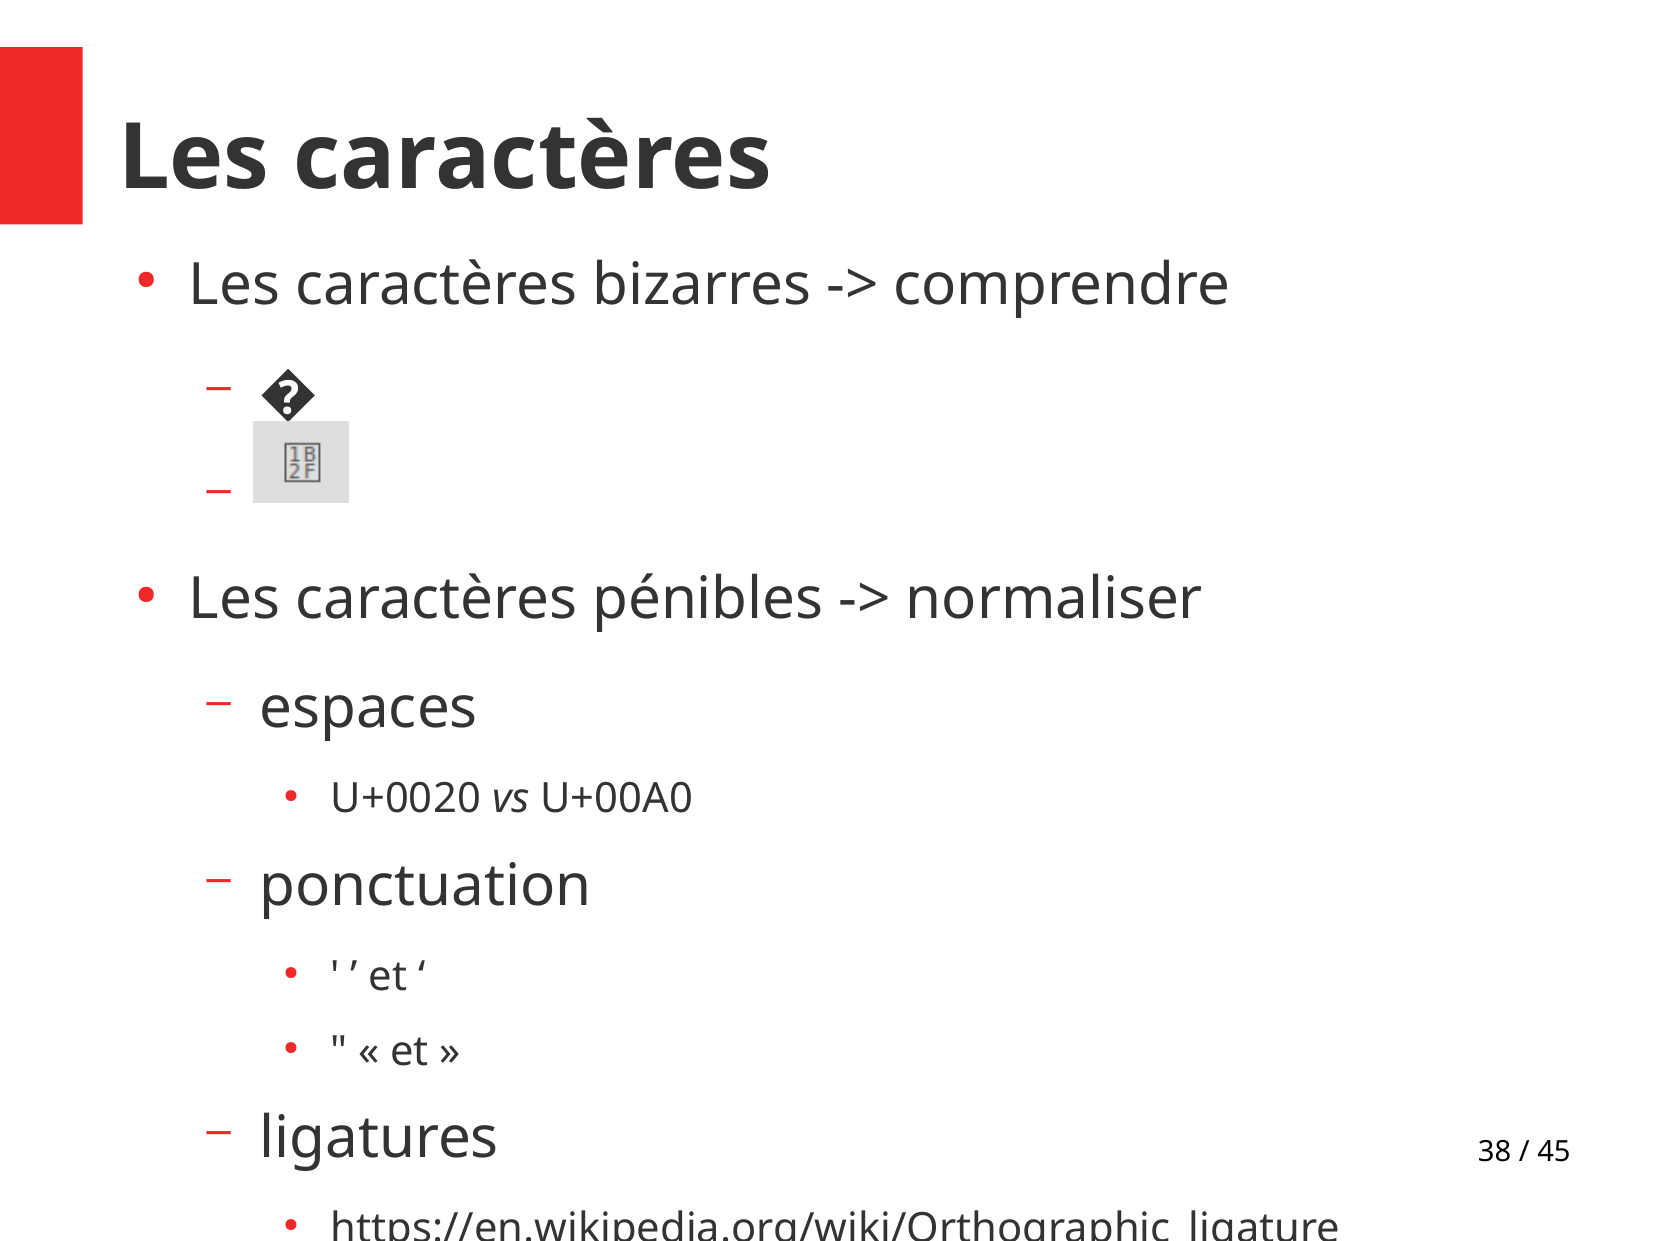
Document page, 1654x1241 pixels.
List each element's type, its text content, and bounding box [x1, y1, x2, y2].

picture [253, 421, 349, 503]
title Les caractères [118, 49, 1571, 257]
list Les caractères bizarres -> comprendre � Les caractères pénibles -> normaliser espaces U+0020 vs U+00A0 ponctuation ' ’ et ‘ " « et » ligatures https://en.wikipedia.org/wiki/Orthographic_ligature https://duckduckgo.com/?q=%22di%EF%AC%80icile%22 [118, 242, 1536, 962]
